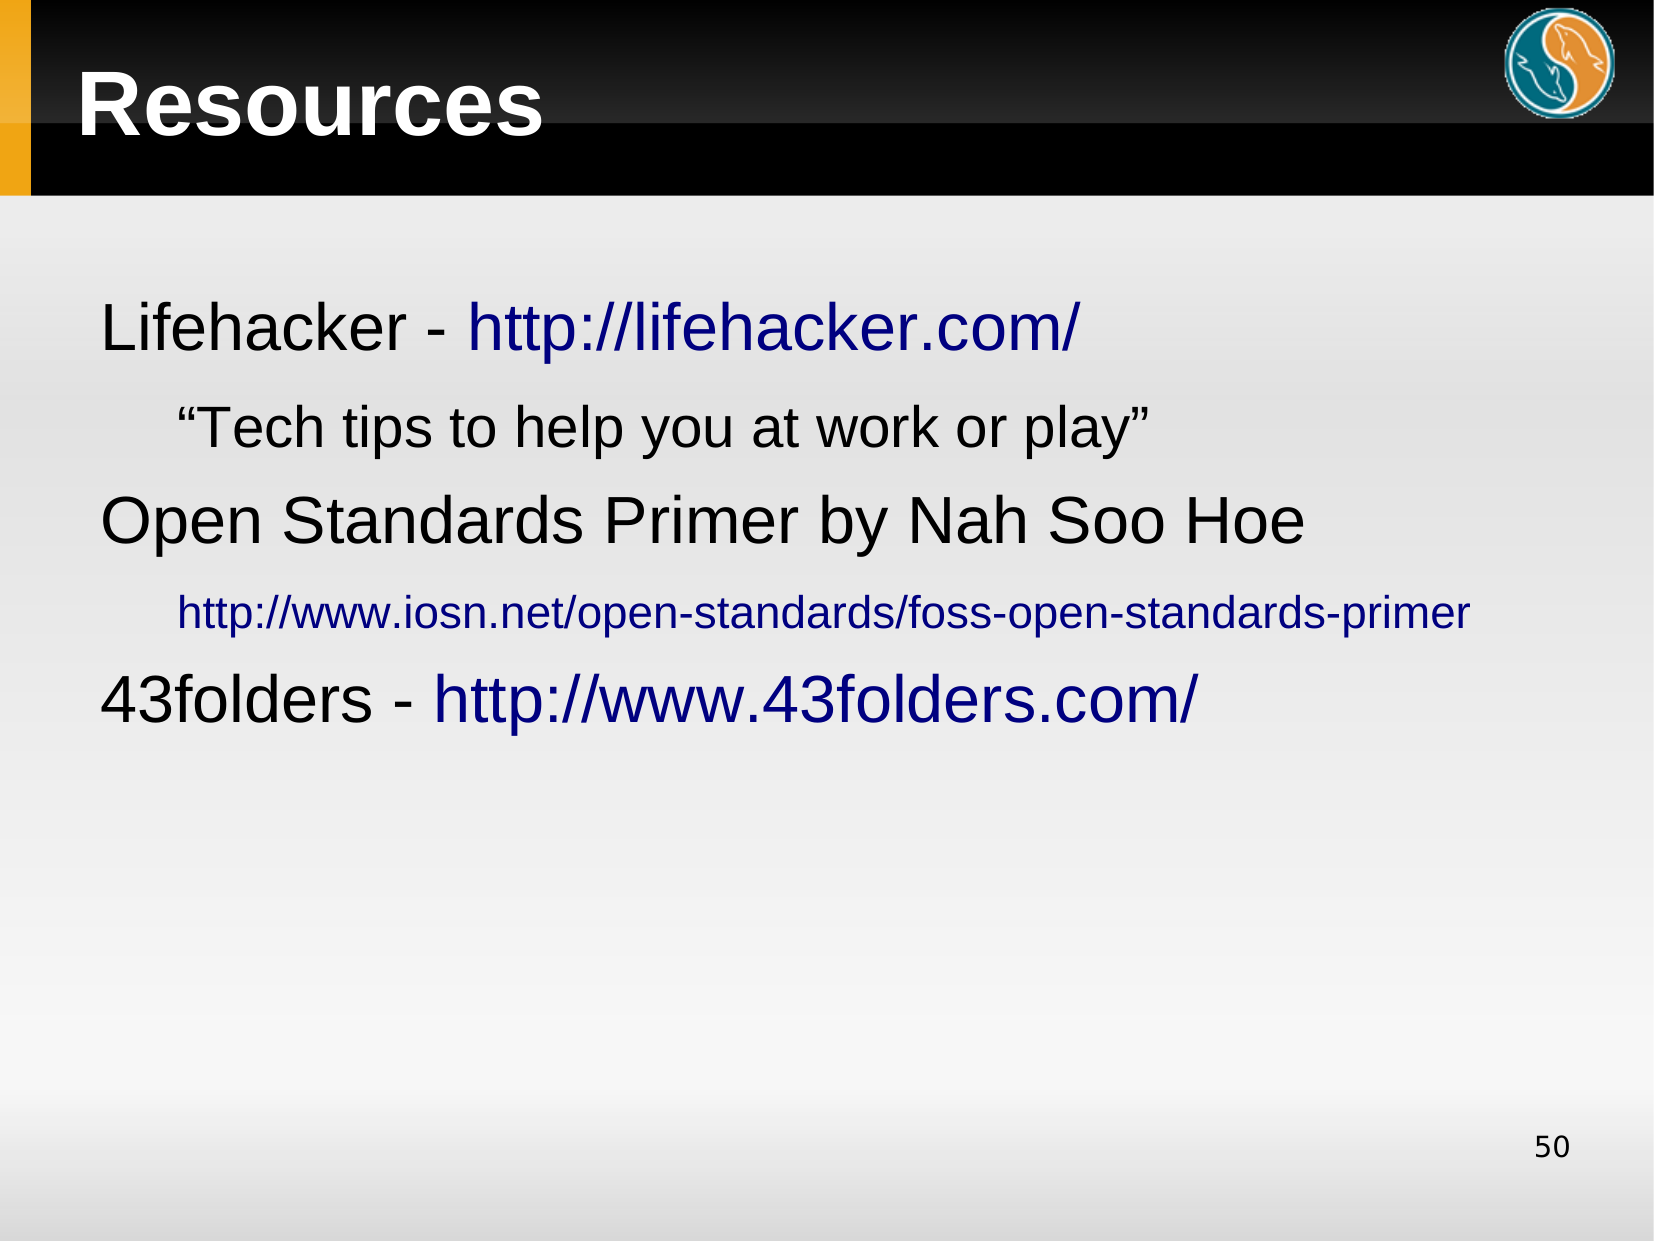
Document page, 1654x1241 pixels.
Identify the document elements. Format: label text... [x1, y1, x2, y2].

list Lifehacker - http://lifehacker.com/ “Tech tips to help you at work or play” Open Standards Primer by Nah Soo Hoe http://www.iosn.net/open-standards/foss-open-standards-primer 43folders - http://www.43folders.com/ [82, 290, 1571, 1094]
title Resources [76, 7, 1565, 200]
picture [0, 0, 1654, 1241]
